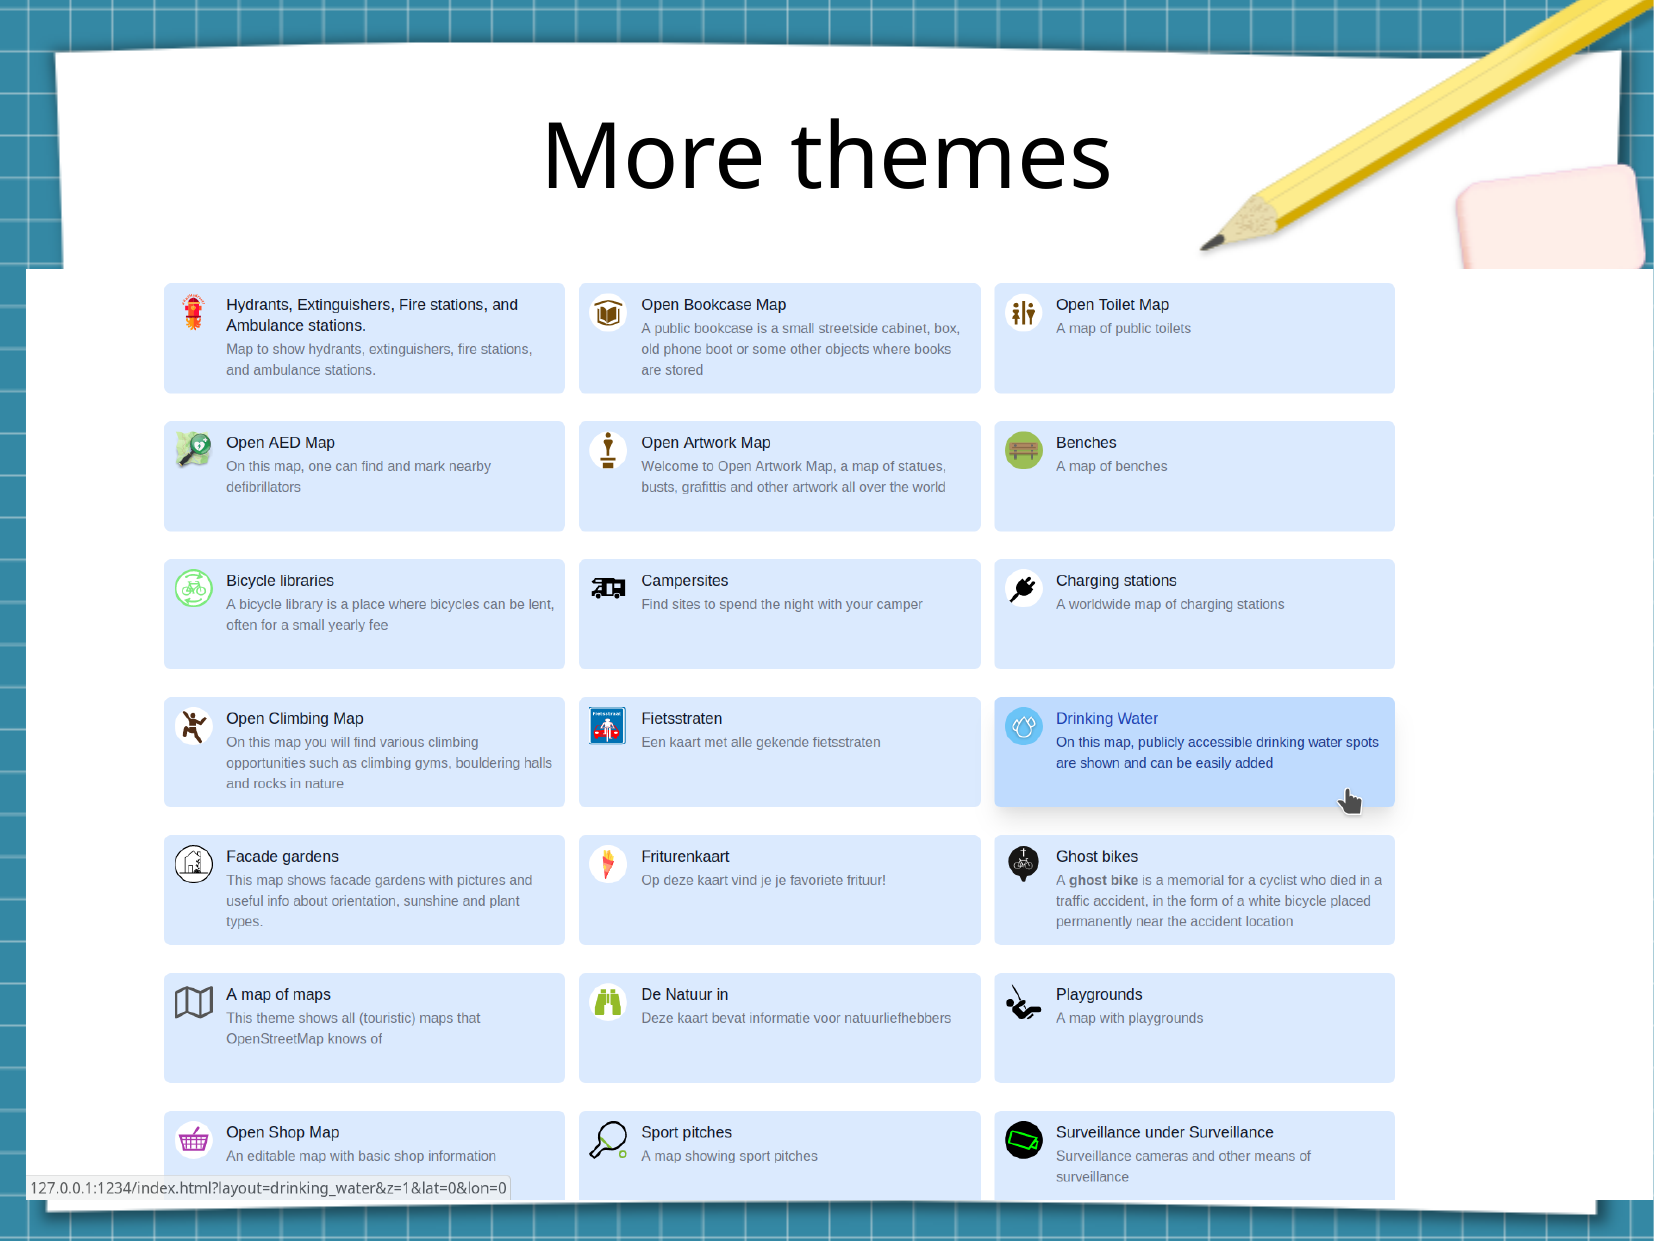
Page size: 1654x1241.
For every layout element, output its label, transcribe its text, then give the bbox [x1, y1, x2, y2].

title More themes [82, 49, 1571, 257]
picture [0, 0, 1654, 1241]
